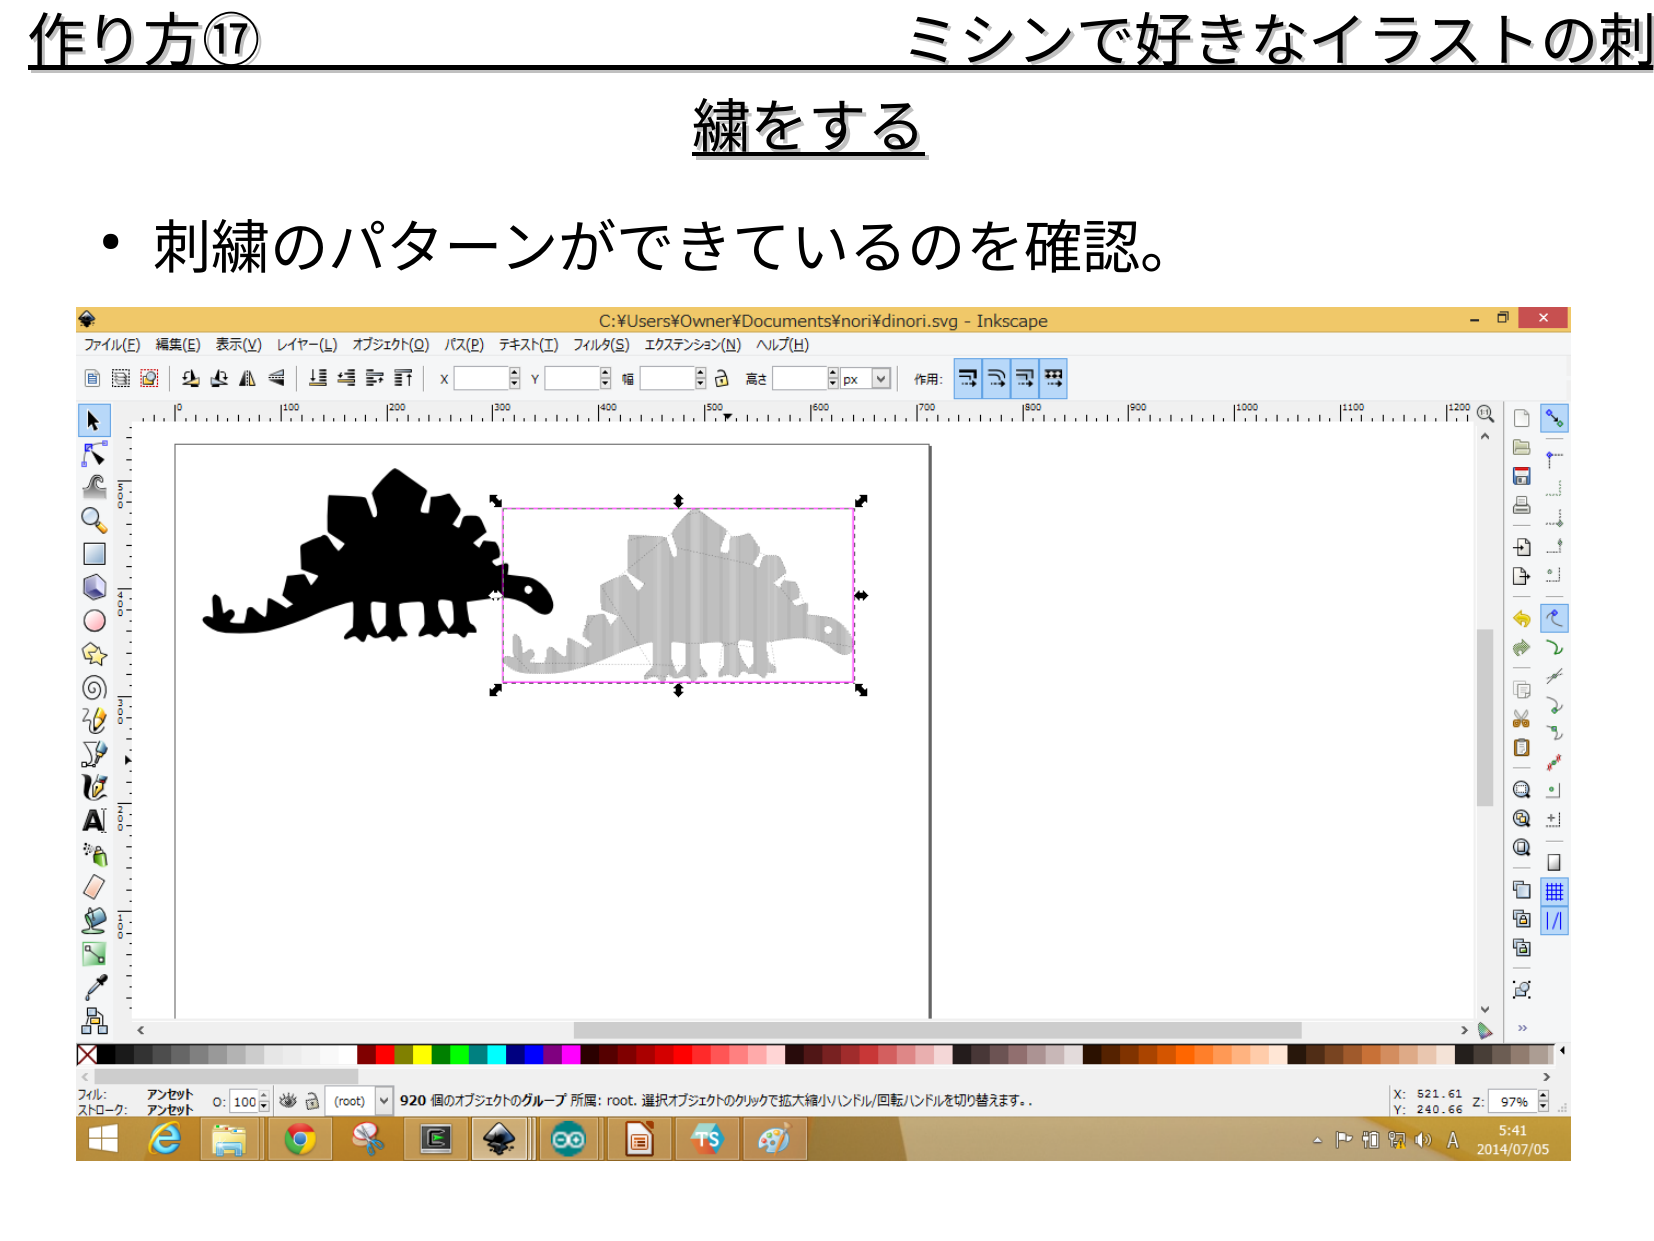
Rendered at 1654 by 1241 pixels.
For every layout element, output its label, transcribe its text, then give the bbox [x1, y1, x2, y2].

list 刺繍のパターンができているのを確認。 [82, 200, 1571, 307]
picture [76, 307, 1571, 1161]
title 作り方⑰ ミシンで好きなイラストの刺繍をする [0, 0, 1654, 178]
